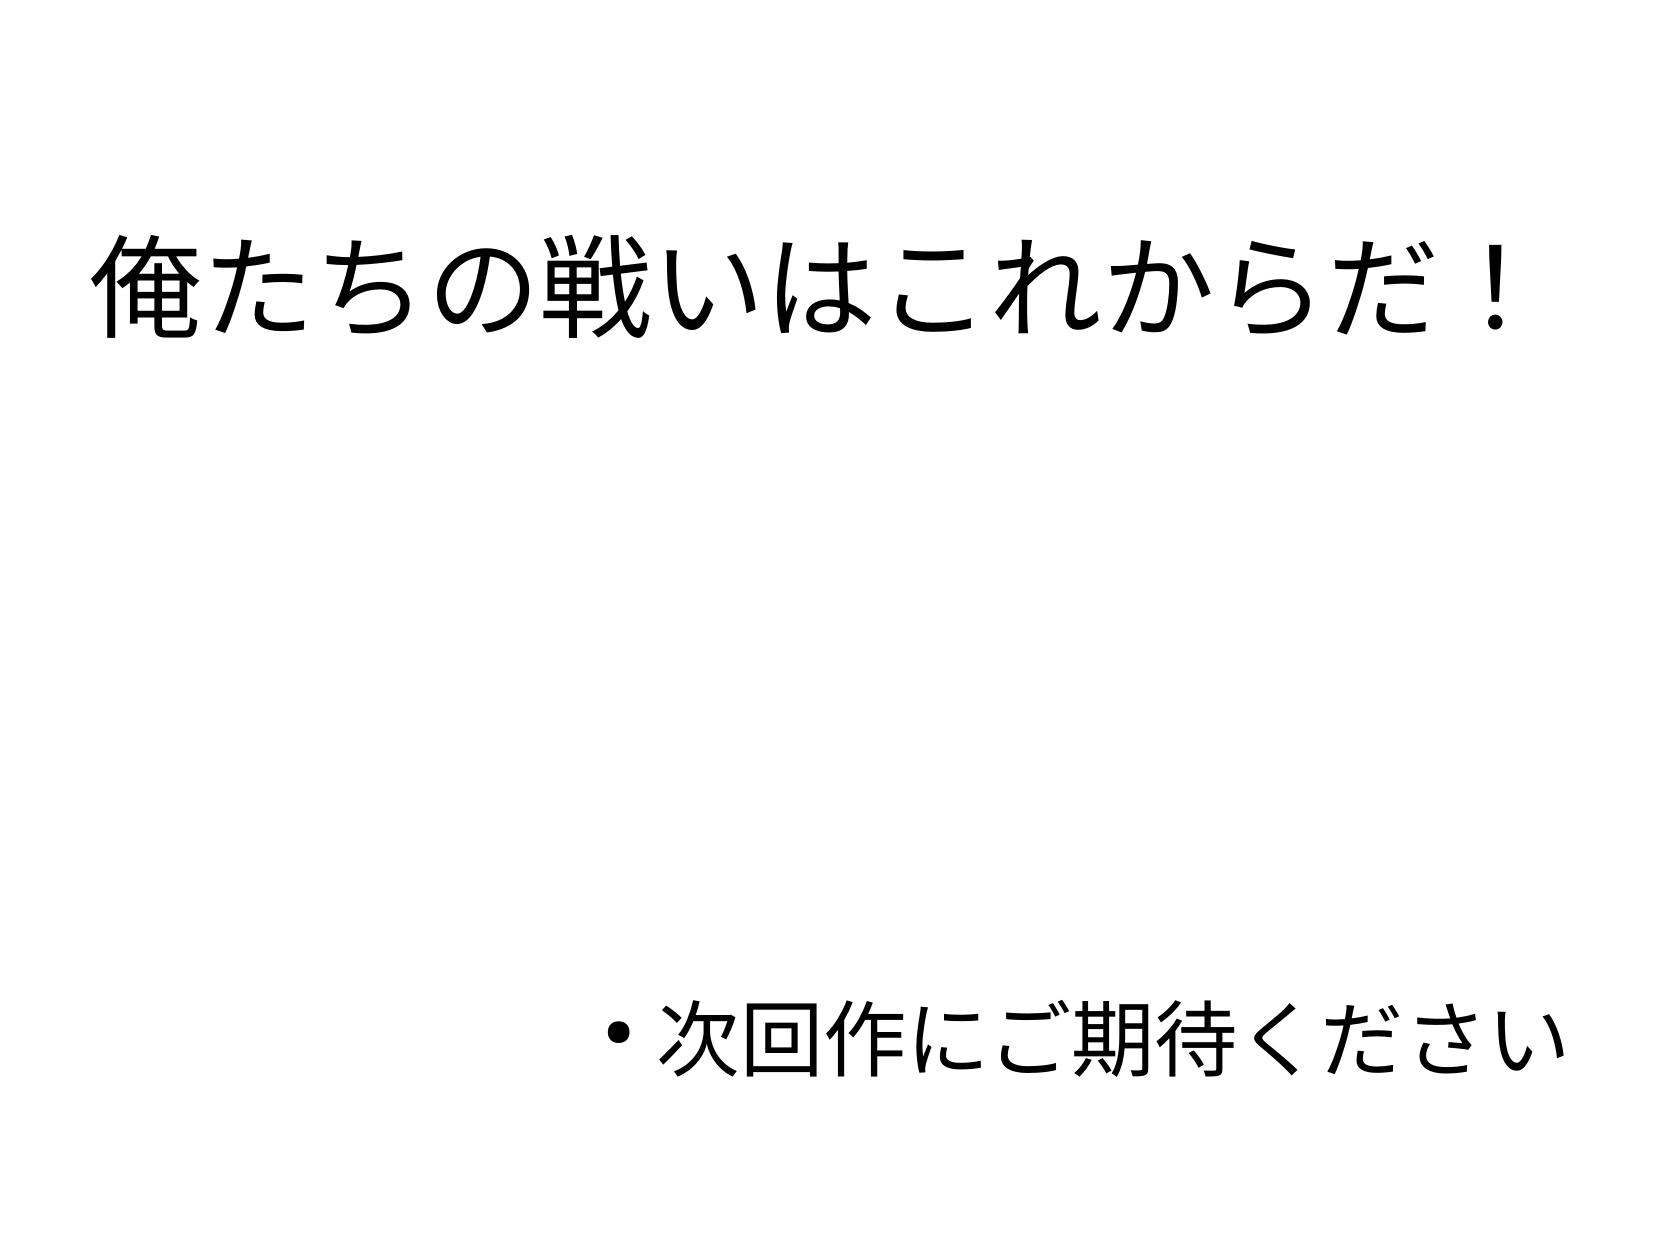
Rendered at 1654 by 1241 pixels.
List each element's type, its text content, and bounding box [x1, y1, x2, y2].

title 俺たちの戦いはこれからだ！ [76, 176, 1565, 384]
list 次回作にご期待ください [82, 974, 1571, 1109]
